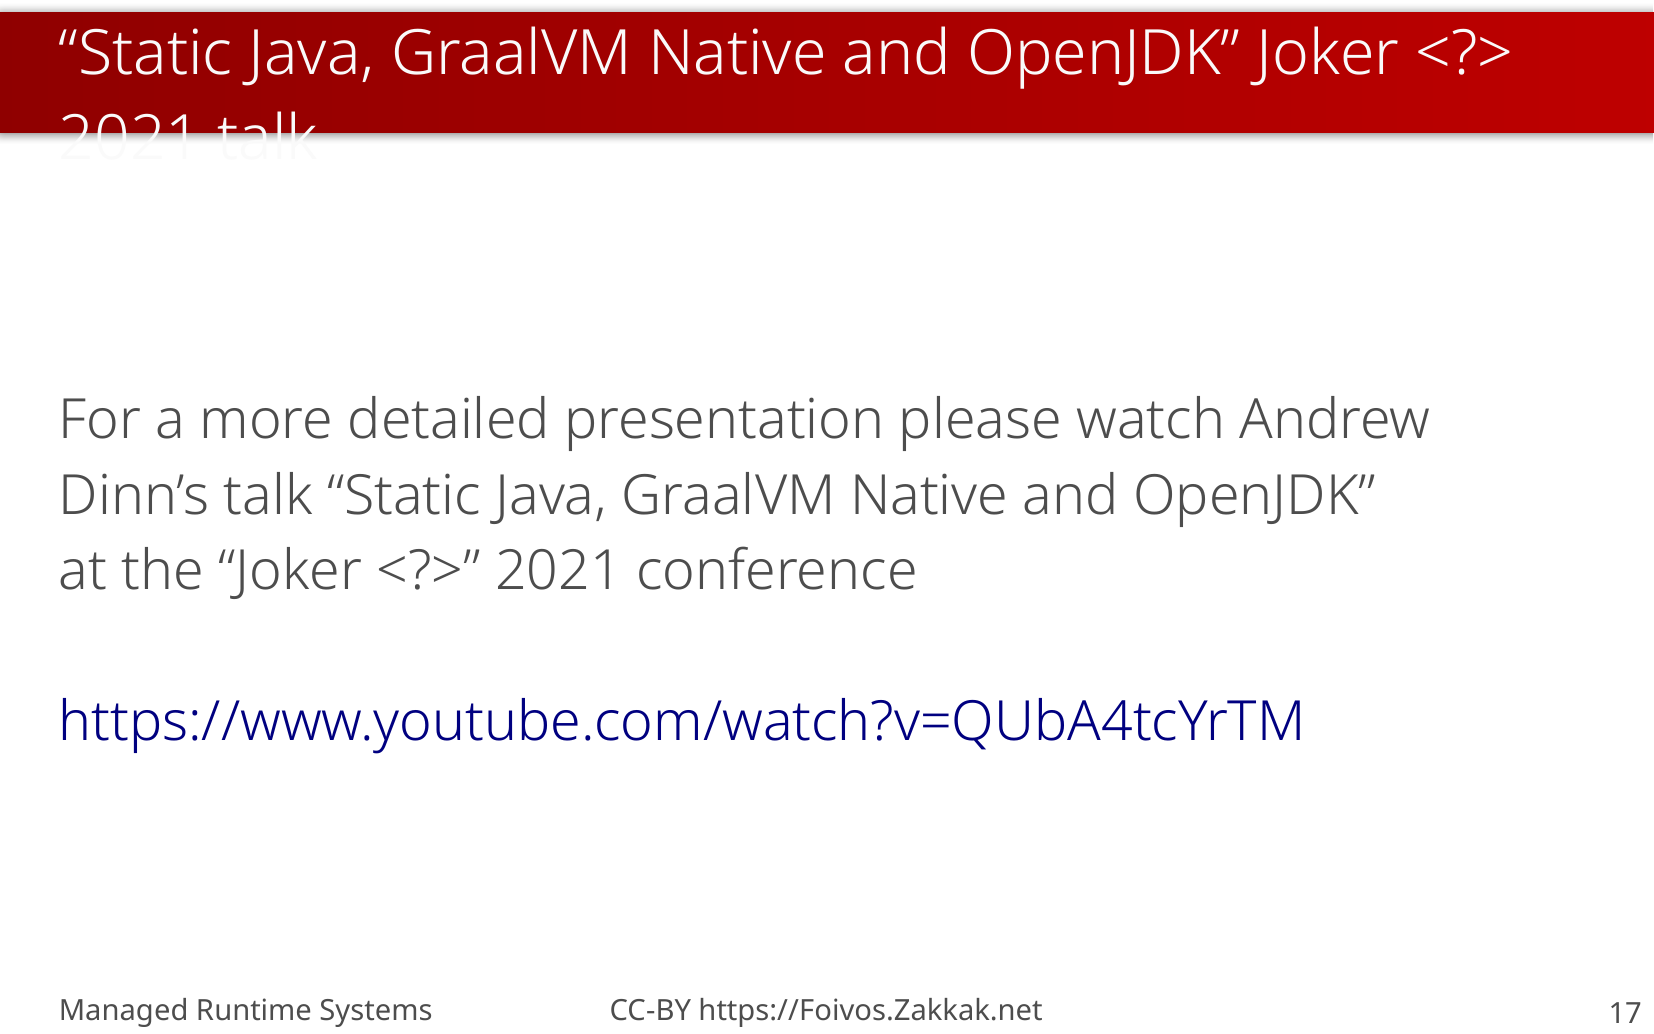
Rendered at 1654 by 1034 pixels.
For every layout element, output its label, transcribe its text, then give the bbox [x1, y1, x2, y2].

list For a more detailed presentation please watch Andrew Dinn’s talk “Static Java, GraalVM Native and OpenJDK” at the “Joker <?>” 2021 conference https://www.youtube.com/watch?v=QUbA4tcYrTM [58, 177, 1594, 960]
title “Static Java, GraalVM Native and OpenJDK” Joker <?> 2021 talk [58, 7, 1653, 139]
